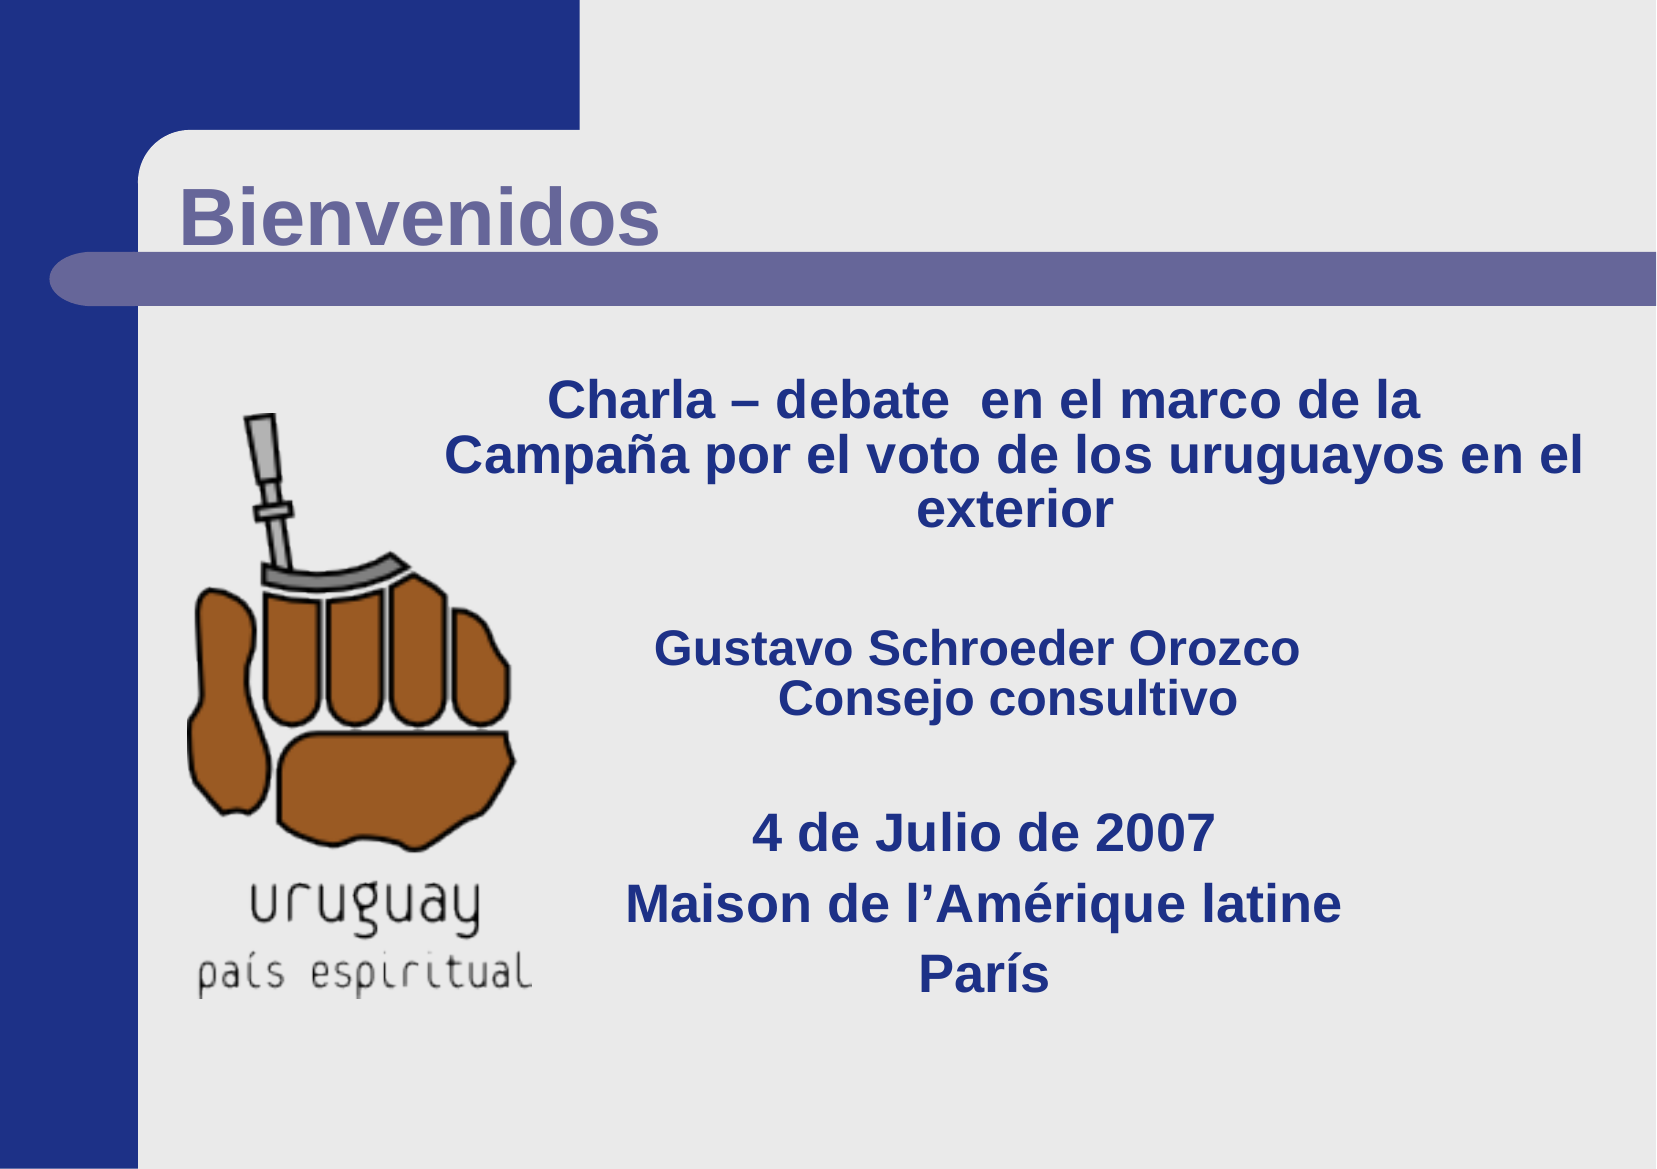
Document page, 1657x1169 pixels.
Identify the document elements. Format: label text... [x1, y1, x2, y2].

list Charla – debate en el marco de la Campaña por el voto de los uruguayos en el exterior Gustavo Schroeder Orozco Consejo consultivo 4 de Julio de 2007 Maison de l’Amérique latine París [354, 367, 1615, 1018]
title Bienvenidos [162, 74, 1612, 270]
picture [187, 413, 532, 999]
